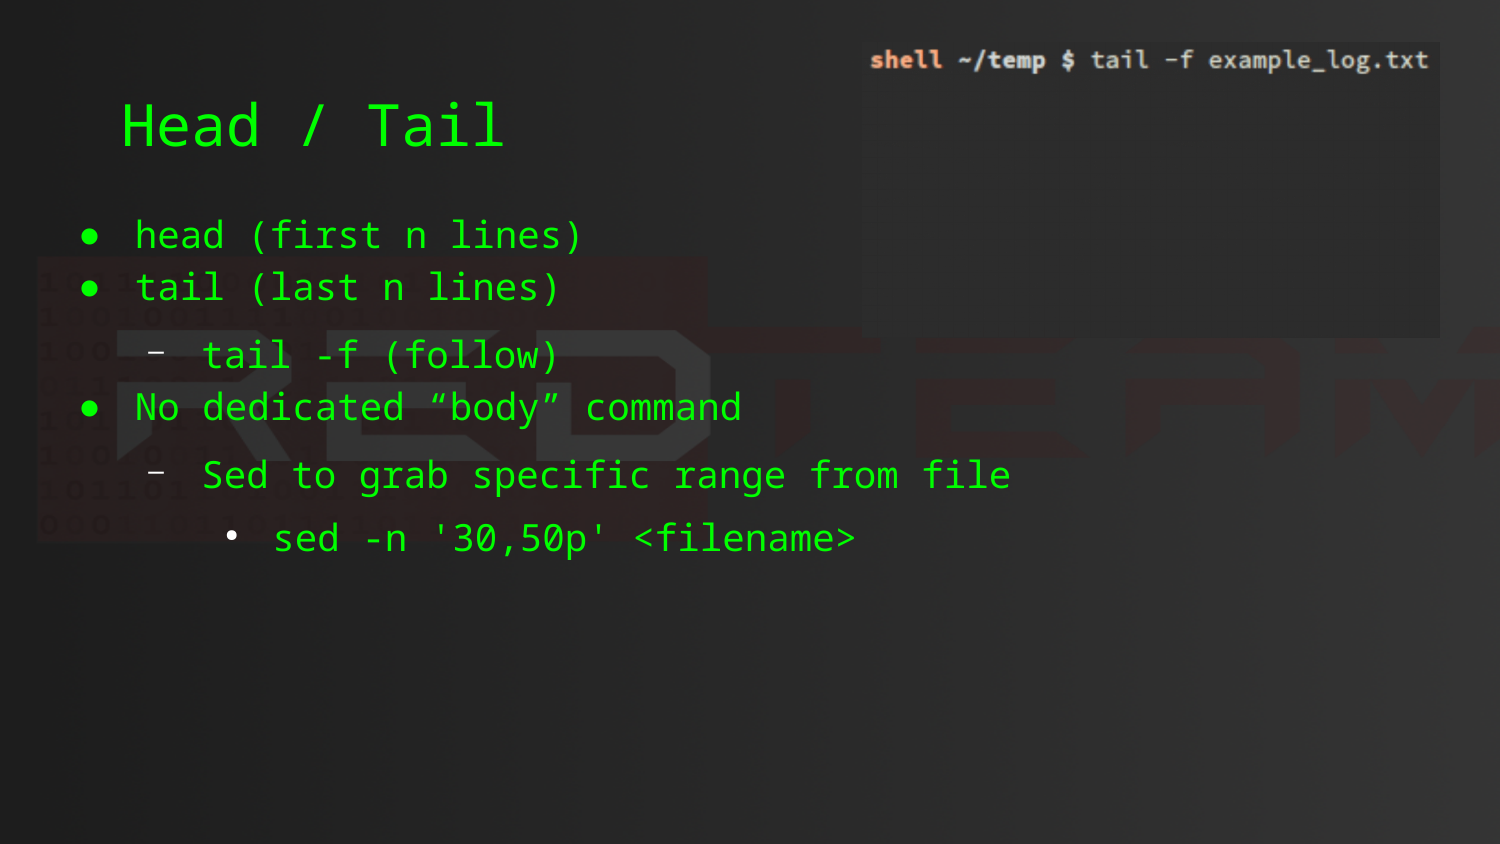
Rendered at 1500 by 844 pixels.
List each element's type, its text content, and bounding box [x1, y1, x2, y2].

title Head / Tail [105, 72, 862, 167]
picture [0, 0, 1500, 844]
list head (first n lines) tail (last n lines) tail -f (follow) No dedicated “body” command Sed to grab specific range from file sed -n '30,50p' <filename> [44, 189, 1443, 750]
